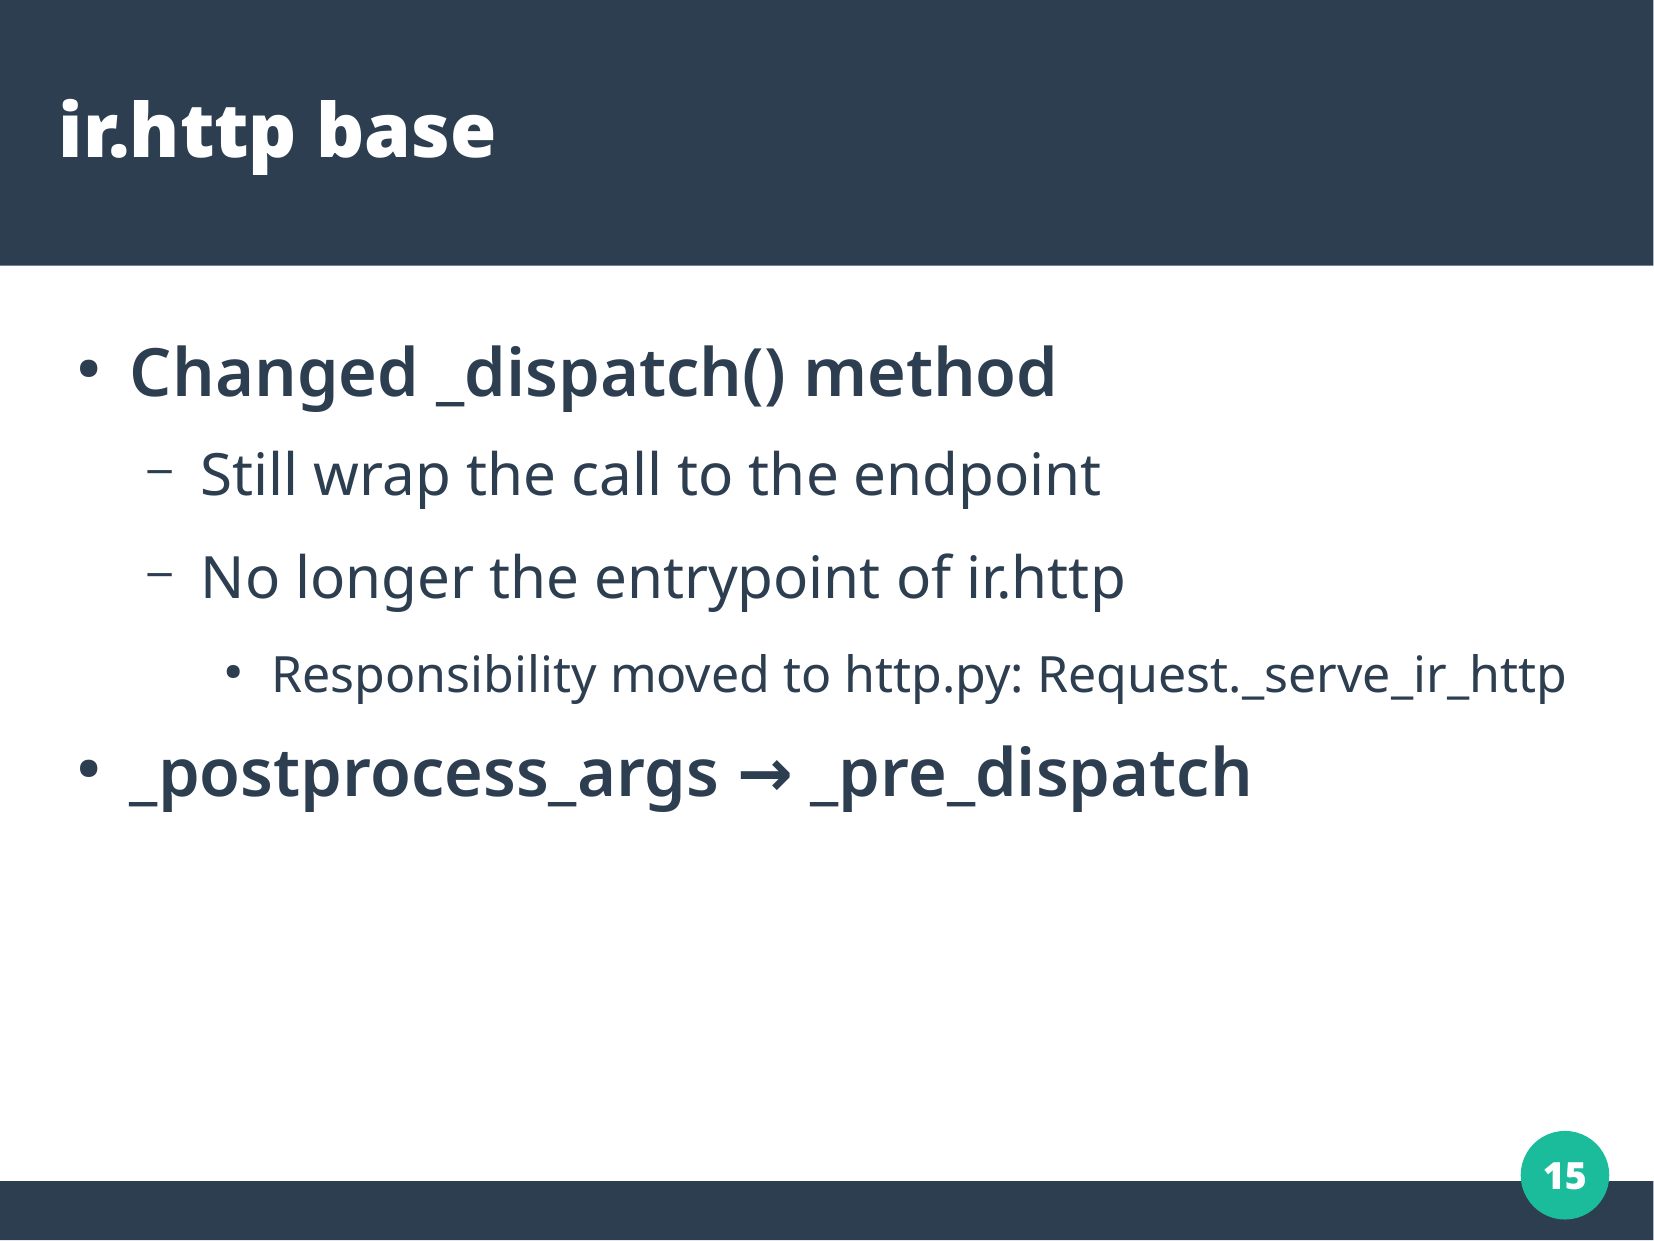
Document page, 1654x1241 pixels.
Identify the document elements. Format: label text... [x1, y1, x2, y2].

list Changed _dispatch() method Still wrap the call to the endpoint No longer the entrypoint of ir.http Responsibility moved to http.py: Request._serve_ir_http _postprocess_args → _pre_dispatch [59, 324, 1654, 1152]
title ir.http base [59, 49, 1595, 207]
